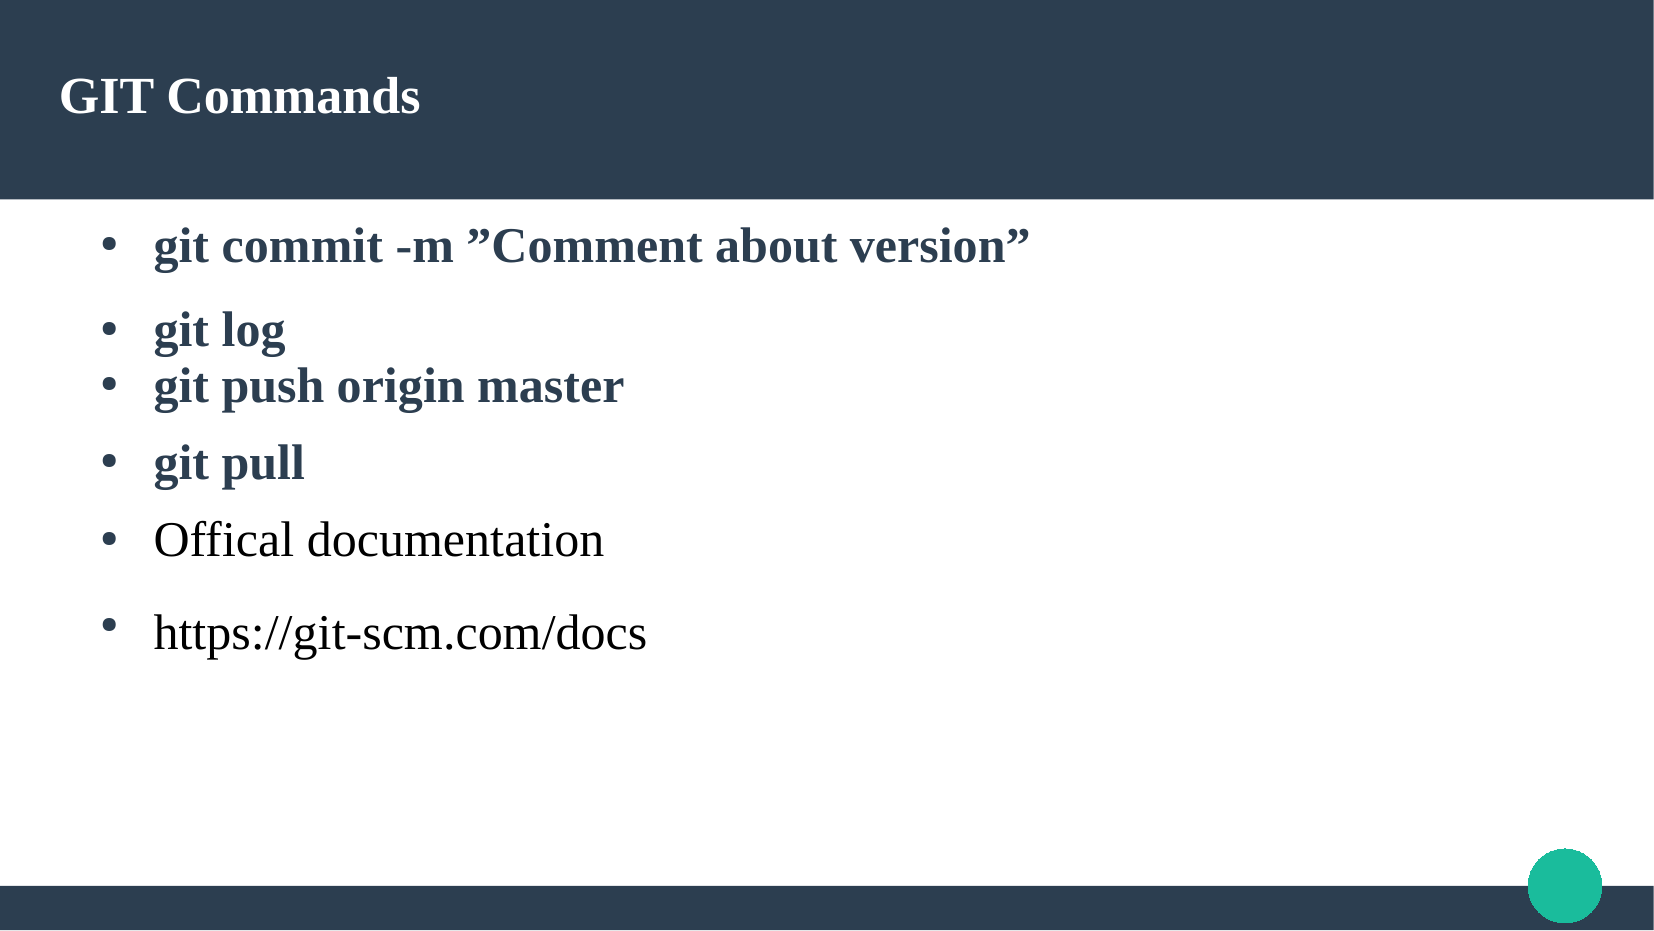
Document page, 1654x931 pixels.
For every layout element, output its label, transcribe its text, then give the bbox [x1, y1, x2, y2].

title GIT Commands [59, 37, 1595, 155]
list git commit -m ”Comment about version” git log git push origin master git pull Offical documentation https://git-scm.com/docs [82, 217, 1571, 758]
